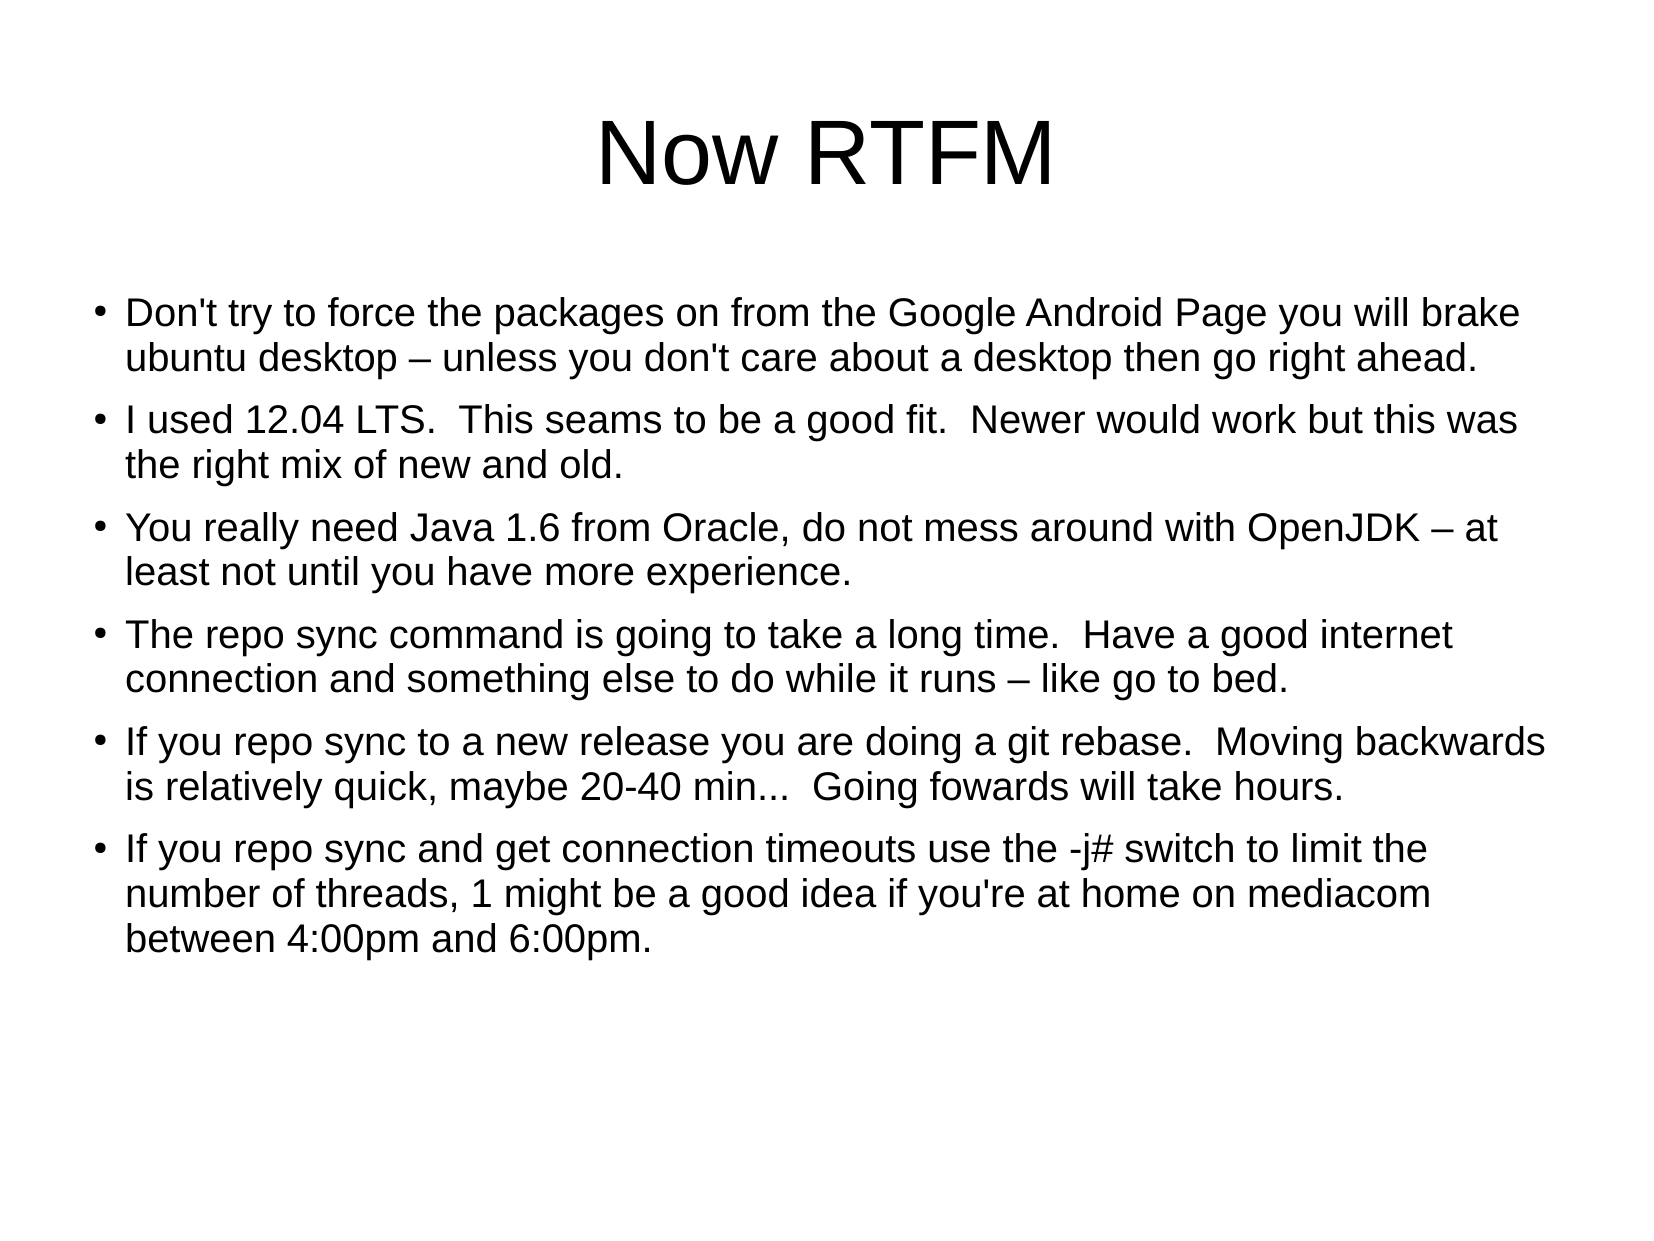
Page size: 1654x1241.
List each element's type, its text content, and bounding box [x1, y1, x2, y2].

title Now RTFM [82, 49, 1571, 257]
list Don't try to force the packages on from the Google Android Page you will brake ubuntu desktop – unless you don't care about a desktop then go right ahead. I used 12.04 LTS. This seams to be a good fit. Newer would work but this was the right mix of new and old. You really need Java 1.6 from Oracle, do not mess around with OpenJDK – at least not until you have more experience. The repo sync command is going to take a long time. Have a good internet connection and something else to do while it runs – like go to bed. If you repo sync to a new release you are doing a git rebase. Moving backwards is relatively quick, maybe 20-40 min... Going fowards will take hours. If you repo sync and get connection timeouts use the -j# switch to limit the number of threads, 1 might be a good idea if you're at home on mediacom between 4:00pm and 6:00pm. [82, 290, 1571, 1010]
